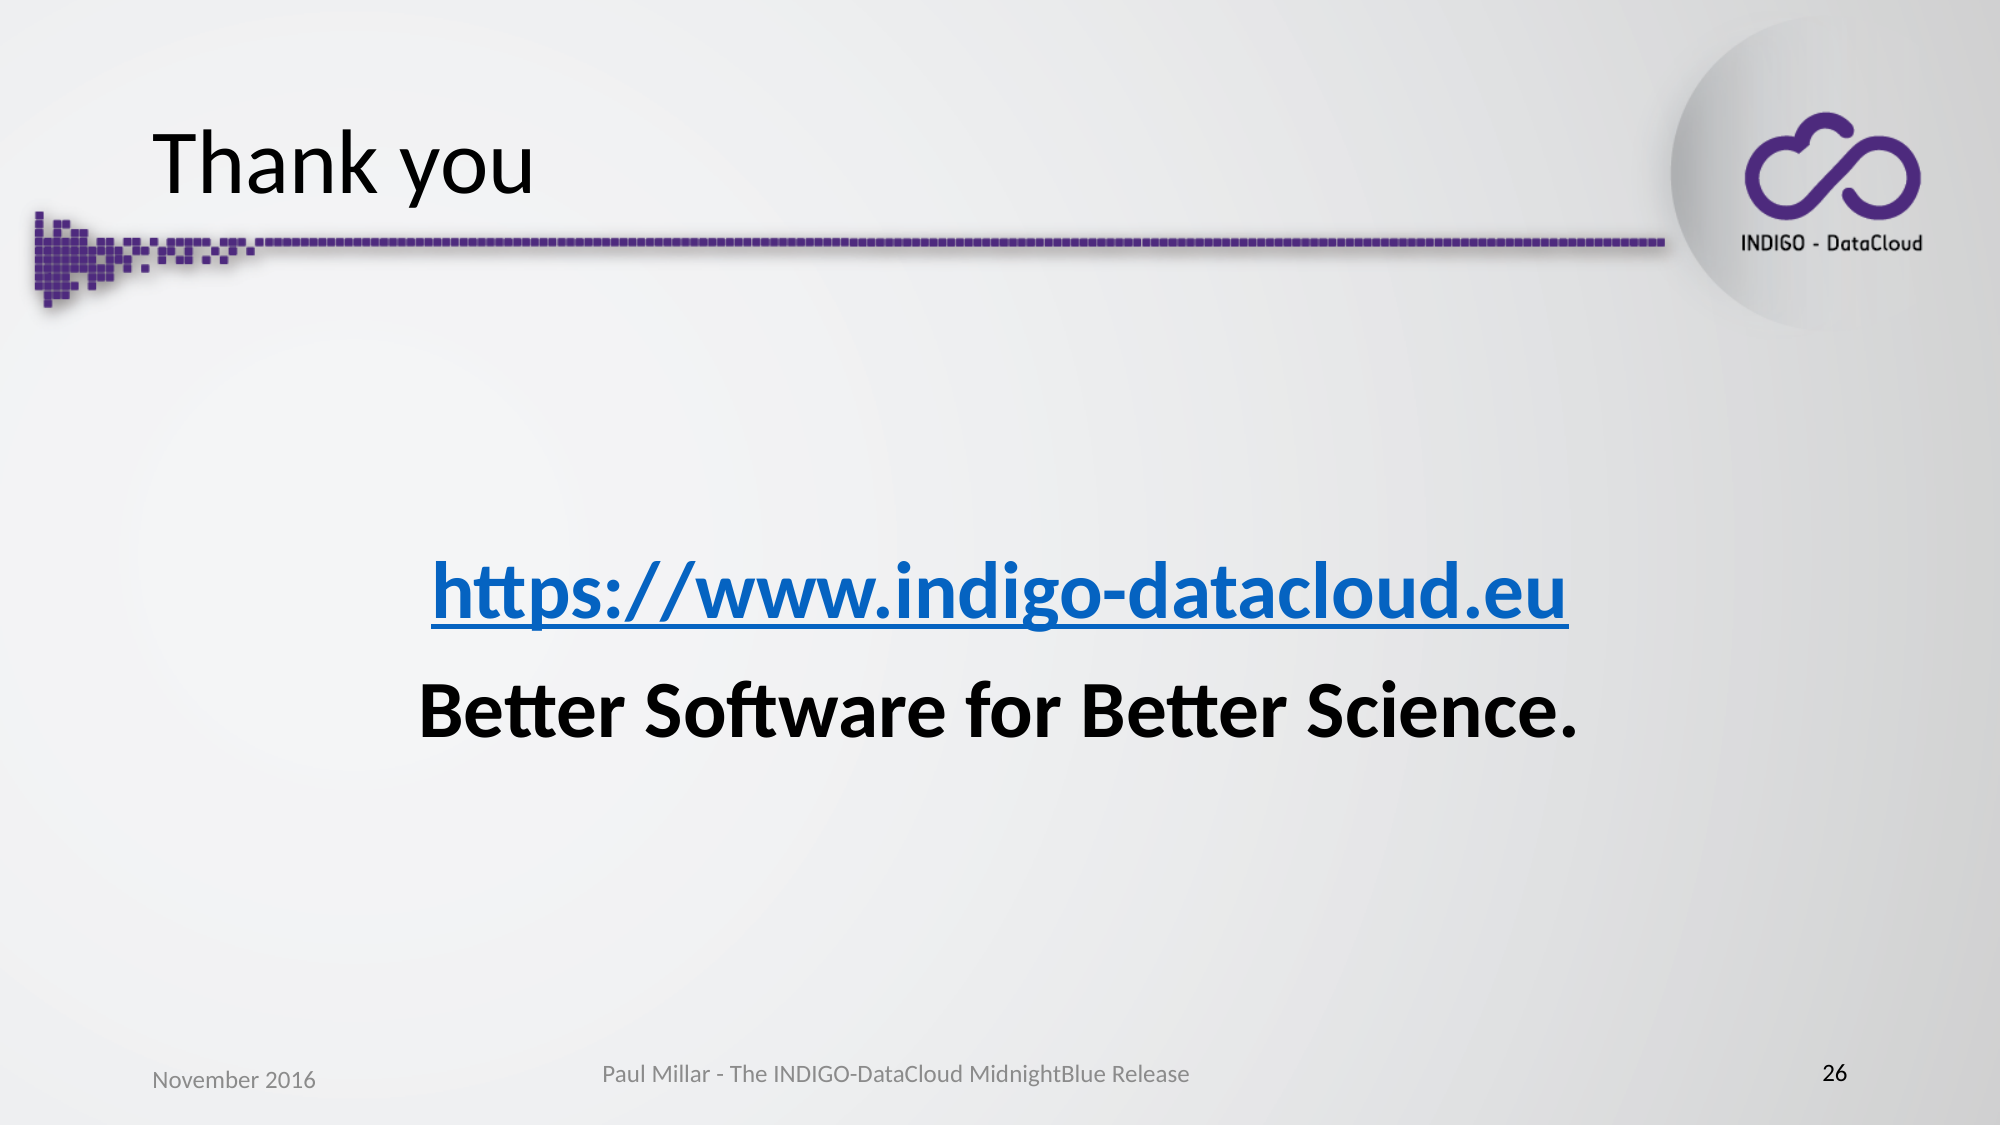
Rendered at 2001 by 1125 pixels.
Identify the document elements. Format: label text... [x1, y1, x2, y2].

footer Paul Millar - The INDIGO-DataCloud MidnightBlue Release [587, 1042, 1413, 1103]
slide_number November 2016 [137, 1048, 588, 1109]
picture [0, 0, 2000, 1125]
slide_number <number> [1702, 1041, 1863, 1102]
title Thank you [137, 55, 1863, 273]
list https://www.indigo-datacloud.eu Better Software for Better Science. [137, 299, 1863, 1084]
